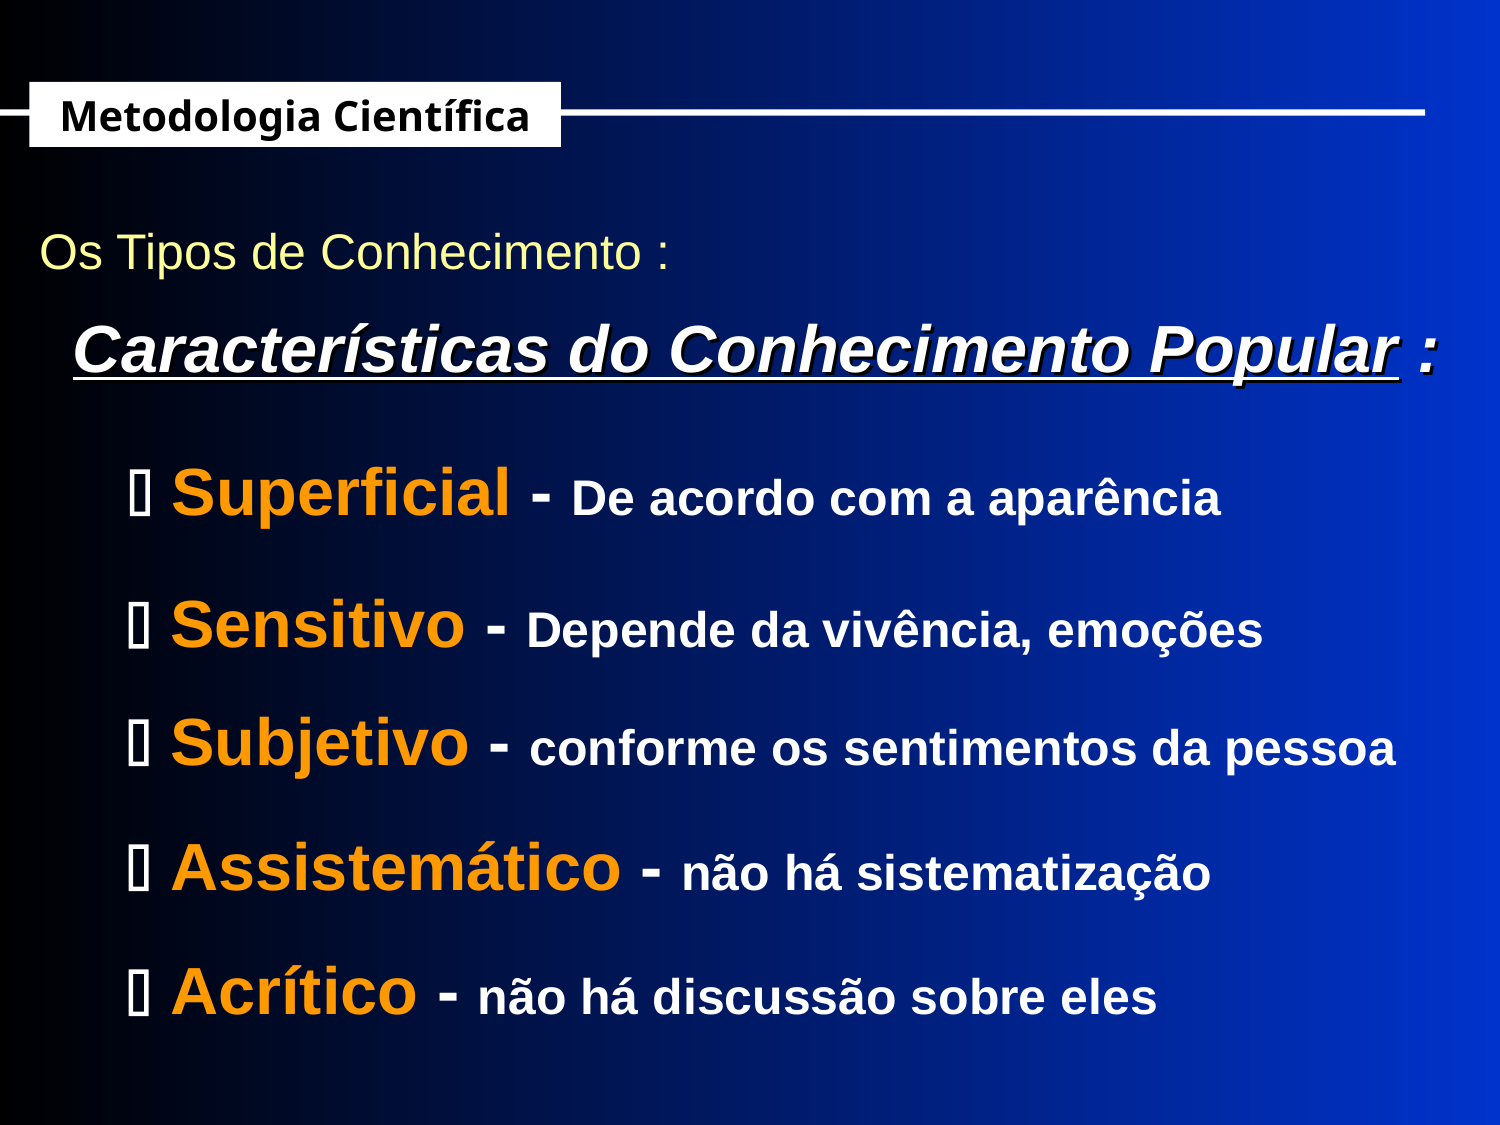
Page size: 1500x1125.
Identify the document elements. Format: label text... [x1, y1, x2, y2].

text_box  Acrítico - não há discussão sobre eles [112, 940, 1224, 1037]
text_box Os Tipos de Conhecimento : [24, 212, 690, 288]
text_box  Subjetivo - conforme os sentimentos da pessoa [112, 690, 1466, 787]
text_box  Superficial - De acordo com a aparência [113, 440, 1291, 537]
text_box  Sensitivo - Depende da vivência, emoções [112, 573, 1334, 670]
text_box  Assistemático - não há sistematização [112, 815, 1278, 912]
text_box Metodologia Científica [29, 81, 561, 147]
text_box Características do Conhecimento Popular : [12, 298, 1500, 394]
